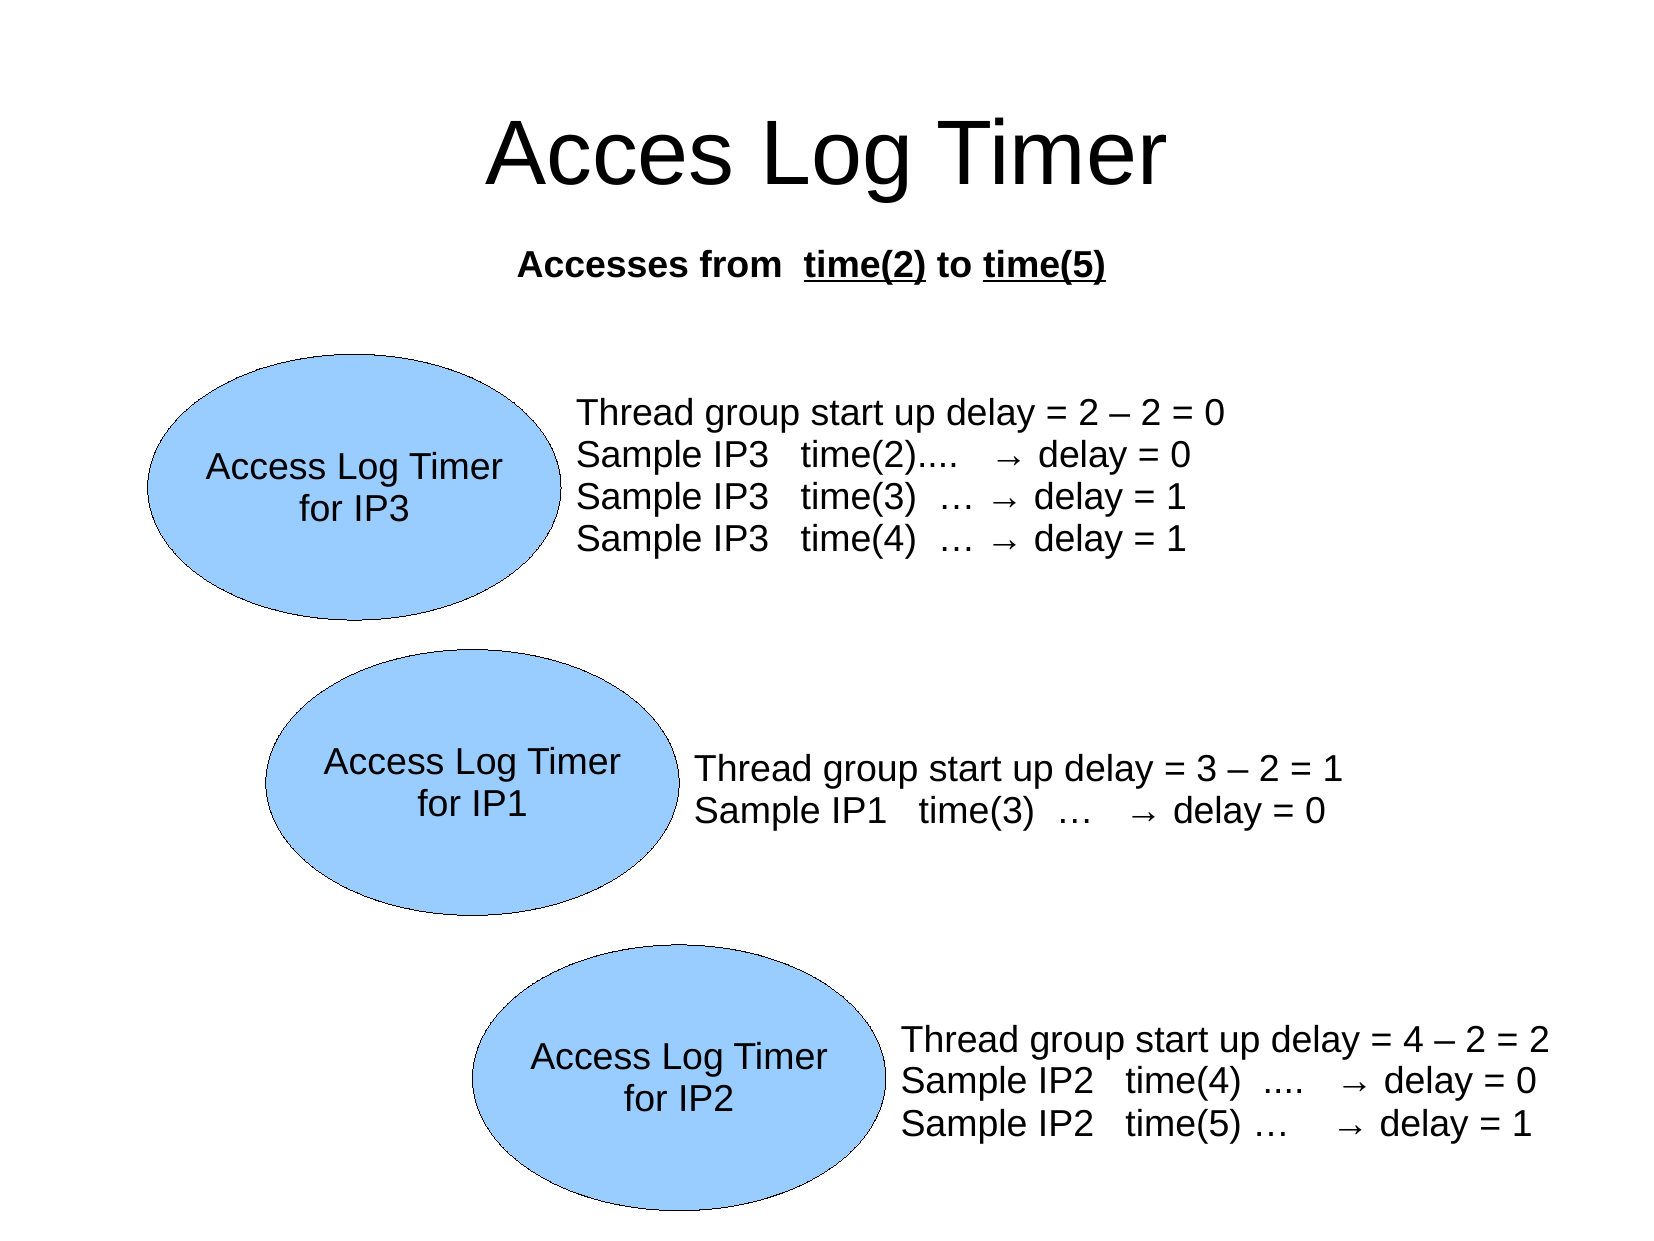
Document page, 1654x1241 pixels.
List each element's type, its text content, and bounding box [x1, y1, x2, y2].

title Acces Log Timer [82, 56, 1571, 250]
text_box Access Log Timer for IP2 [472, 944, 885, 1211]
text_box Thread group start up delay = 2 – 2 = 0 Sample IP3 time(2).... → delay = 0 Sample IP3 time(3) … → delay = 1 Sample IP3 time(4) … → delay = 1 [561, 383, 1359, 567]
text_box Access Log Timer for IP3 [147, 354, 561, 621]
text_box Access Log Timer for IP1 [265, 649, 679, 916]
text_box Thread group start up delay = 4 – 2 = 2 Sample IP2 time(4) .... → delay = 0 Sample IP2 time(5) … → delay = 1 [885, 1010, 1625, 1152]
text_box Thread group start up delay = 3 – 2 = 1 Sample IP1 time(3) … → delay = 0 [679, 740, 1536, 840]
text_box Accesses from time(2) to time(5) [501, 236, 1152, 336]
